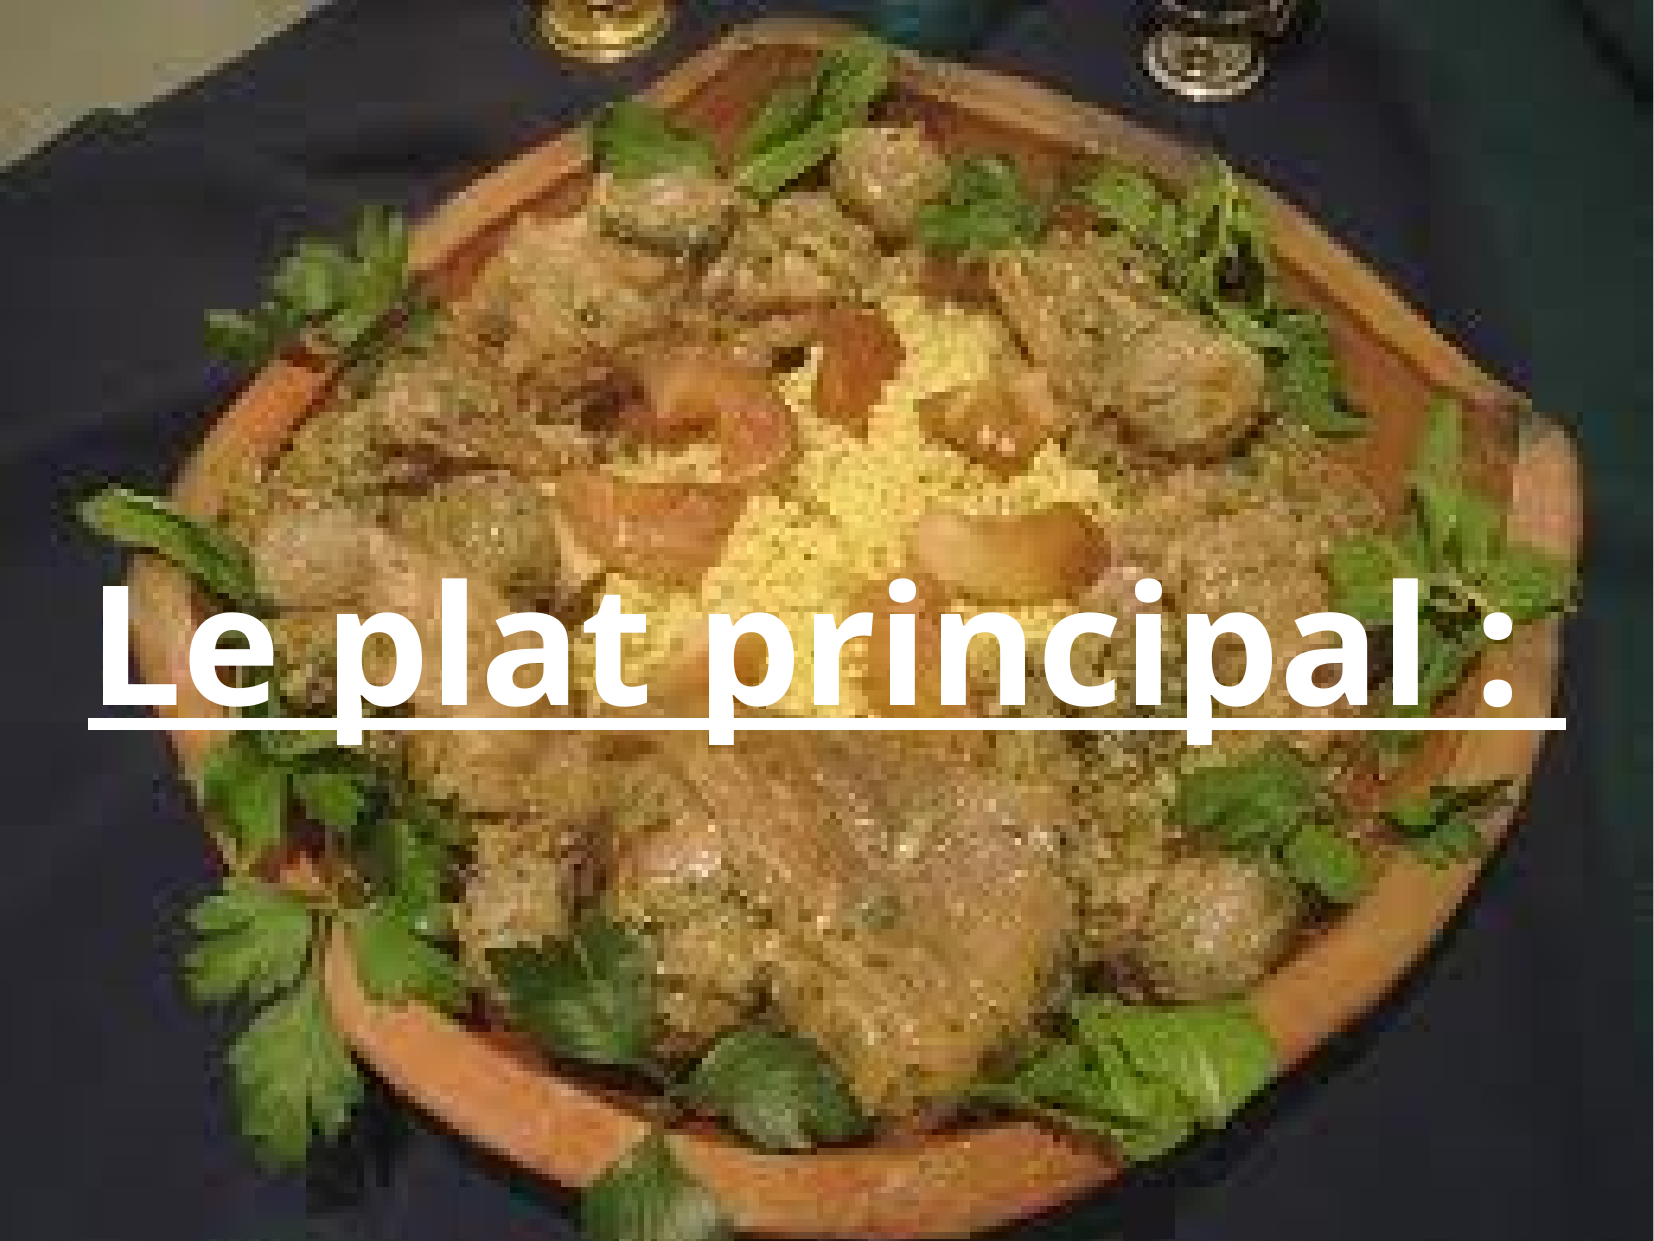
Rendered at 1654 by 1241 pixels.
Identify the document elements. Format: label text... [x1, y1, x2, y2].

subtitle Le plat principal : [82, 67, 1571, 1028]
picture [0, 0, 1654, 1241]
